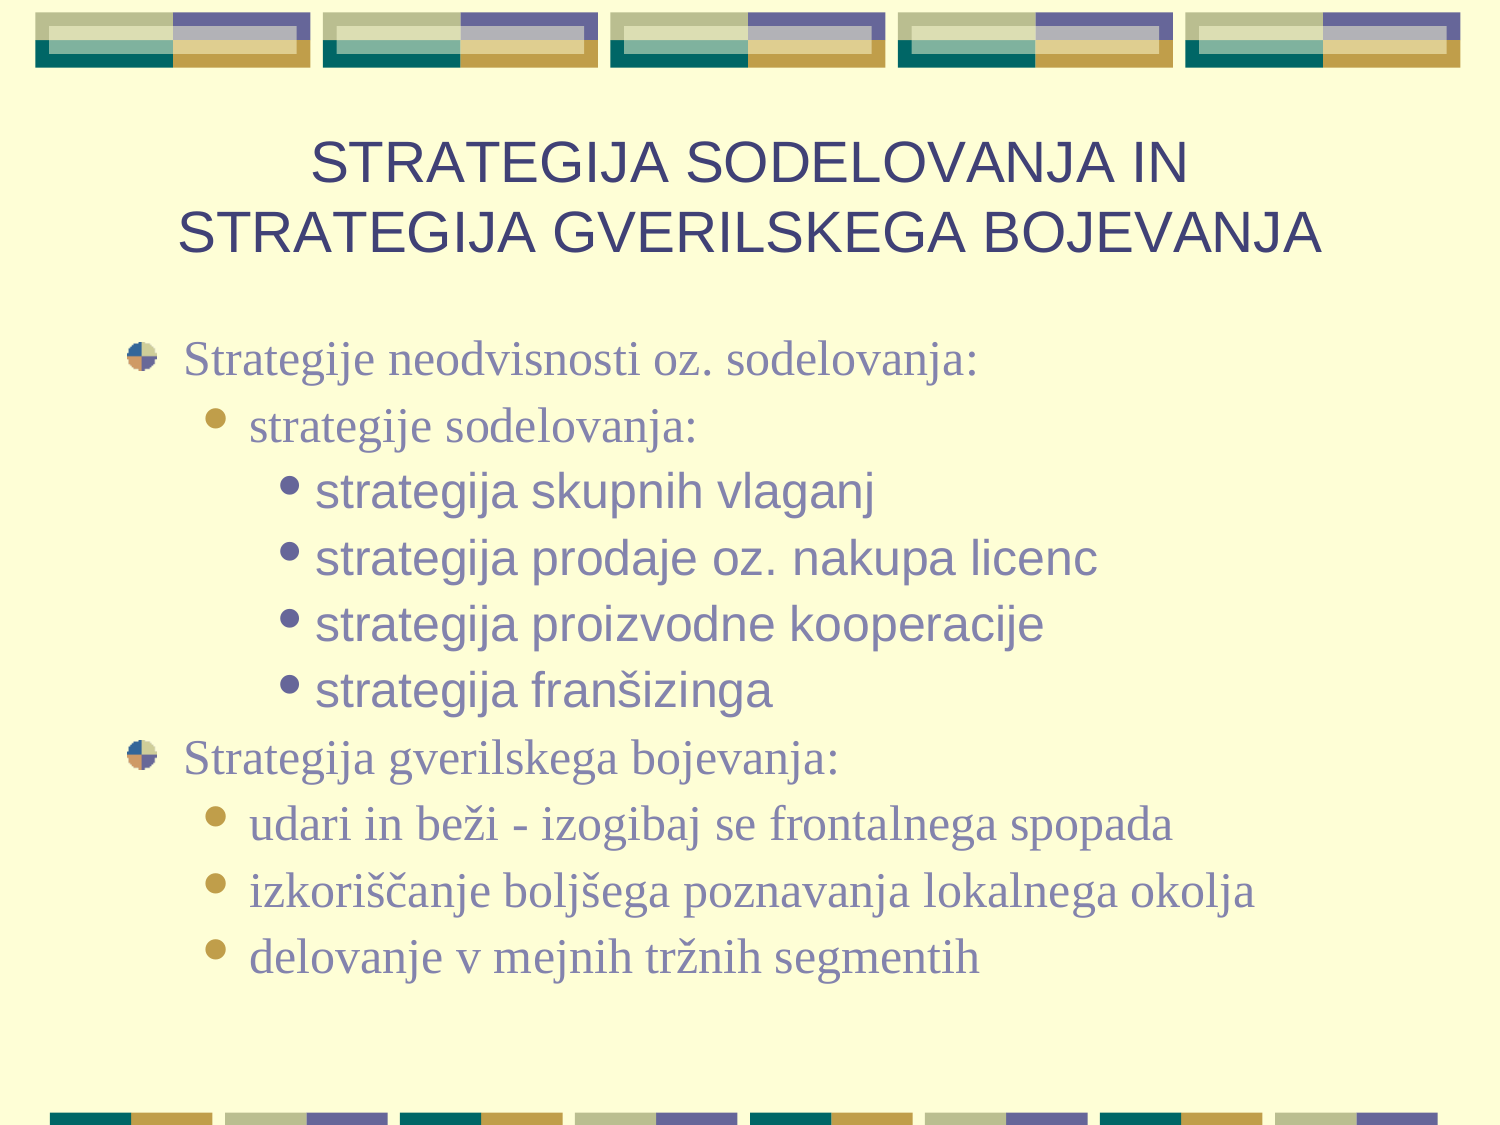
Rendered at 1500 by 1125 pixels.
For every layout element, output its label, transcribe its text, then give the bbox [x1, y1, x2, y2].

title STRATEGIJA SODELOVANJA IN STRATEGIJA GVERILSKEGA BOJEVANJA [112, 99, 1388, 288]
list Strategije neodvisnosti oz. sodelovanja: strategije sodelovanja: strategija skupnih vlaganj strategija prodaje oz. nakupa licenc strategija proizvodne kooperacije strategija franšizinga Strategija gverilskega bojevanja: udari in beži - izogibaj se frontalnega spopada izkoriščanje boljšega poznavanja lokalnega okolja delovanje v mejnih tržnih segmentih [112, 324, 1388, 1001]
